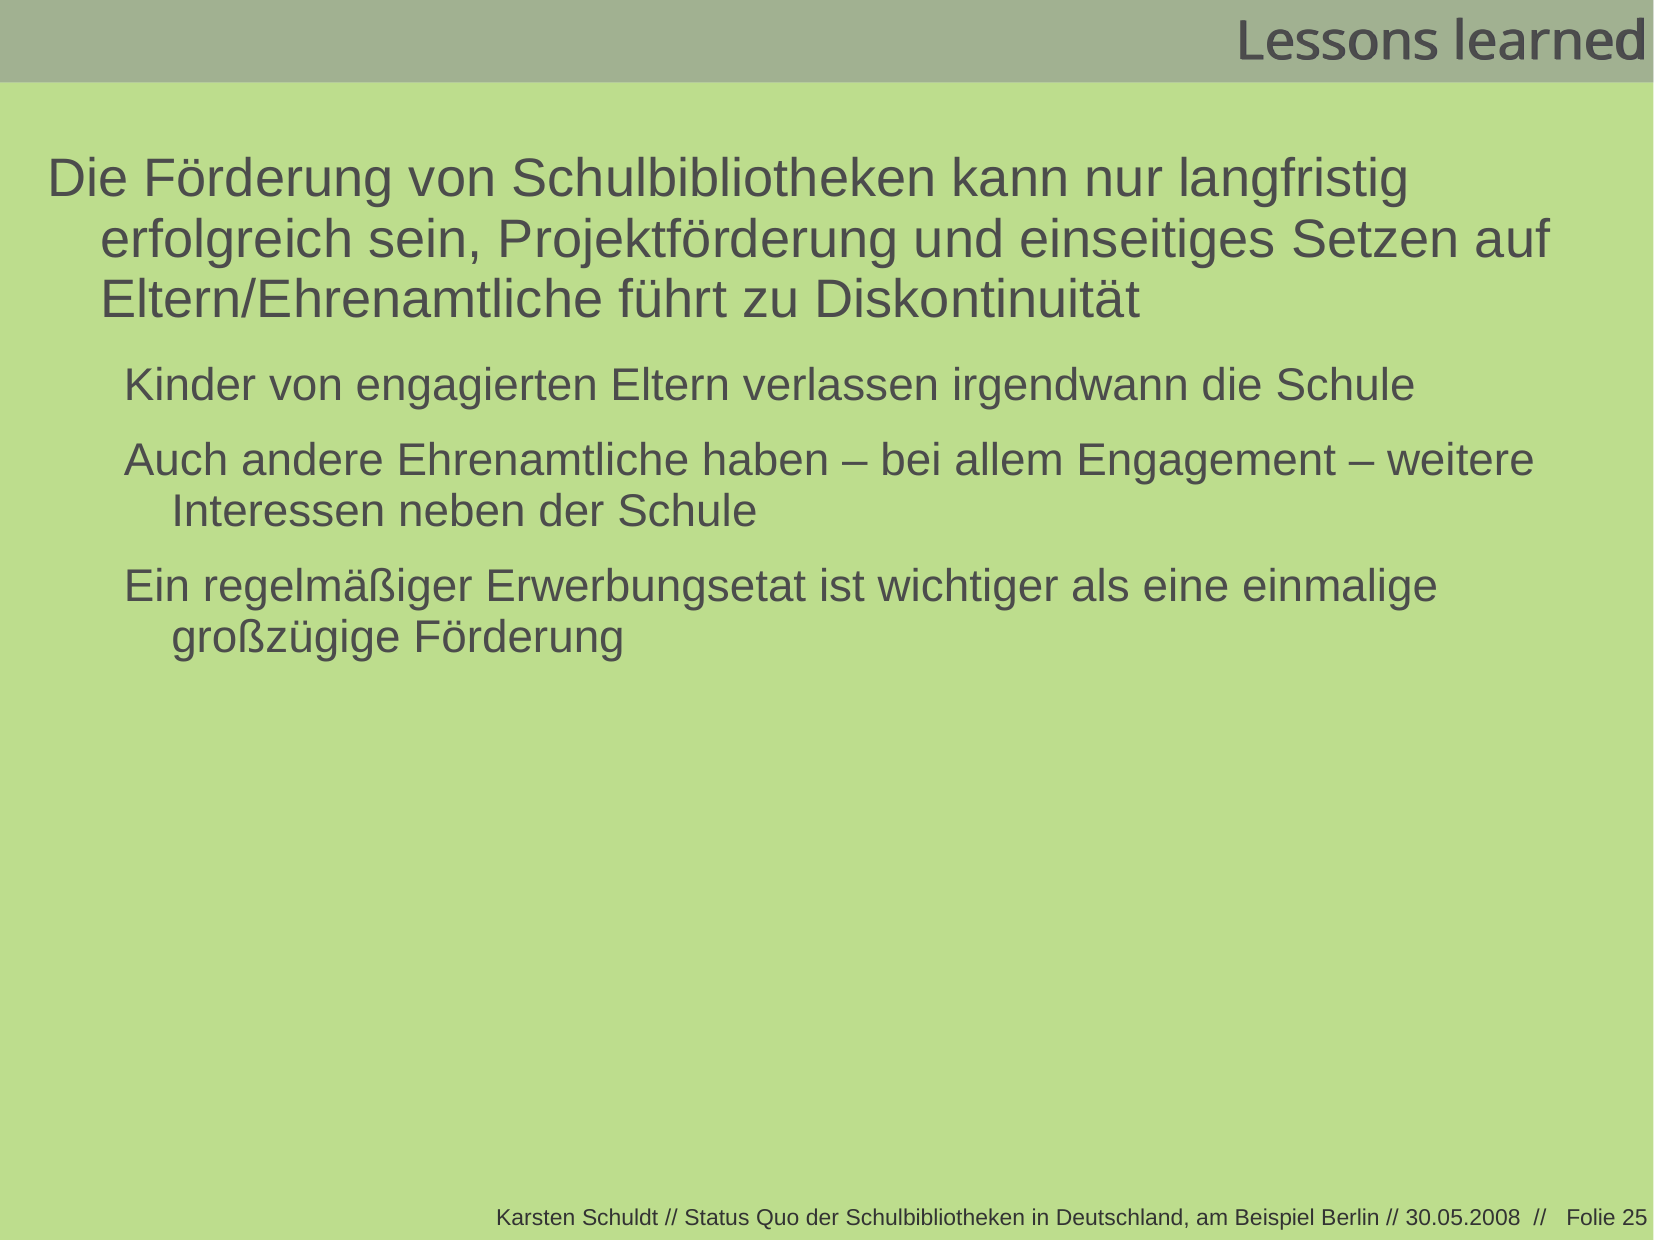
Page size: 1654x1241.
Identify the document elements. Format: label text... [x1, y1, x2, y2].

list Die Förderung von Schulbibliotheken kann nur langfristig erfolgreich sein, Projektförderung und einseitiges Setzen auf Eltern/Ehrenamtliche führt zu Diskontinuität Kinder von engagierten Eltern verlassen irgendwann die Schule Auch andere Ehrenamtliche haben – bei allem Engagement – weitere Interessen neben der Schule Ein regelmäßiger Erwerbungsetat ist wichtiger als eine einmalige großzügige Förderung [29, 147, 1625, 1019]
title Lessons learned [0, 0, 1654, 83]
